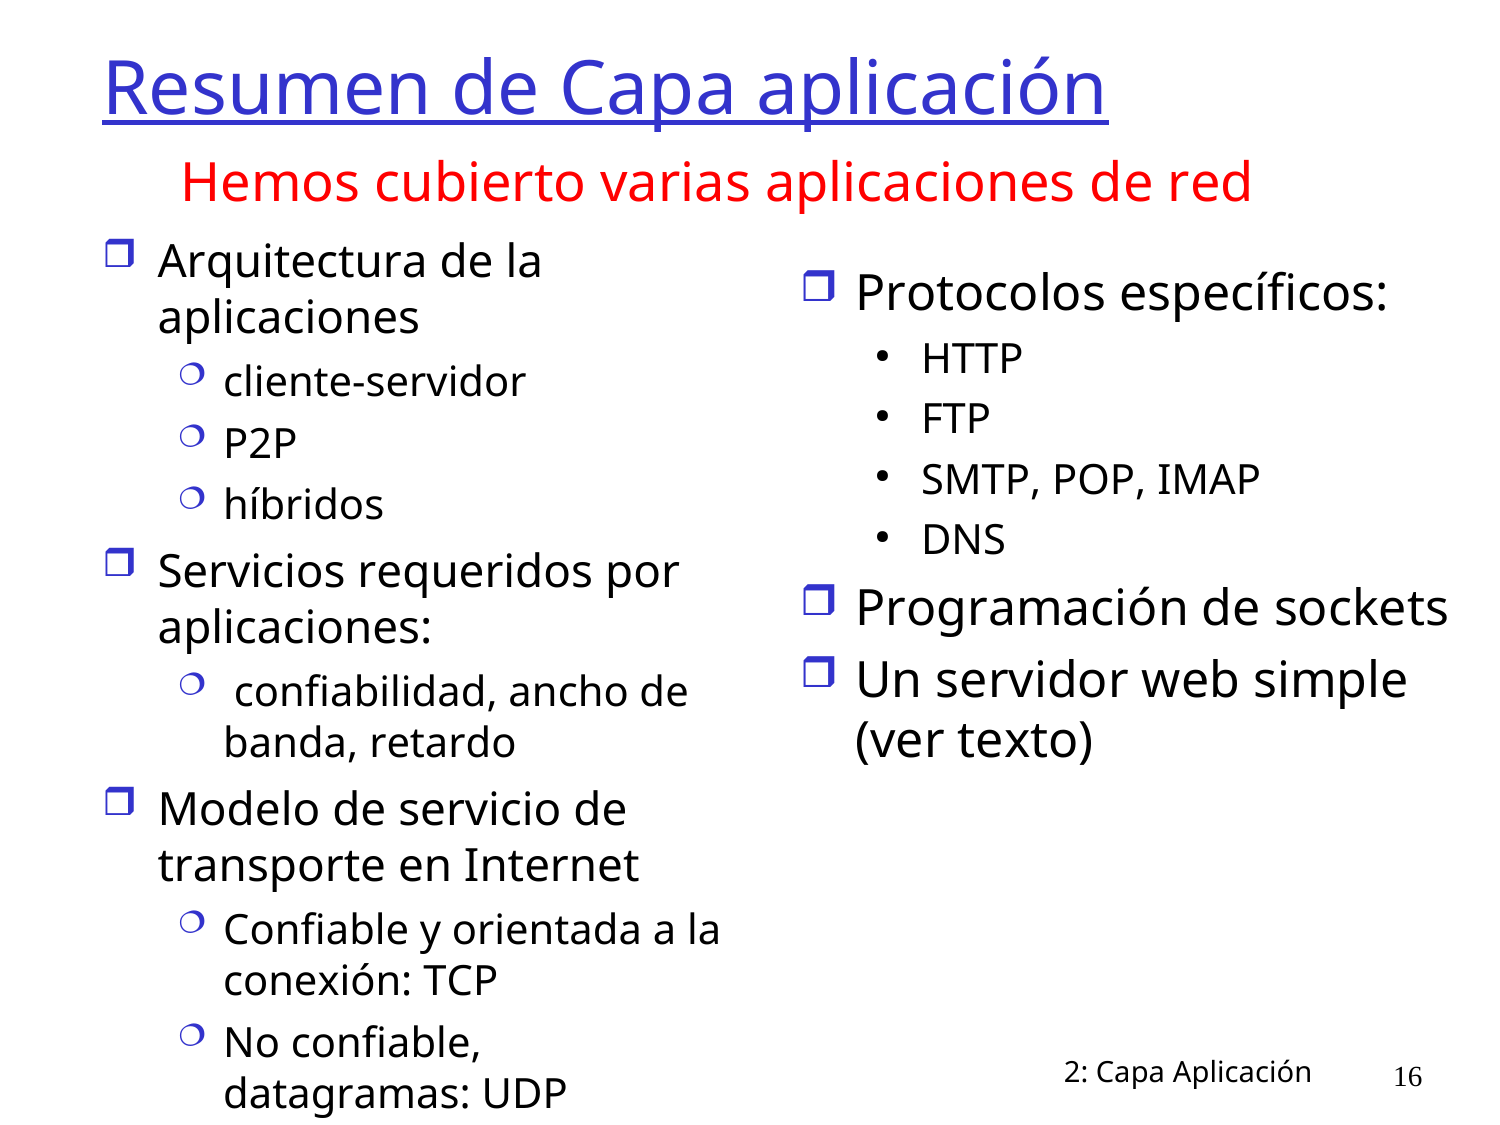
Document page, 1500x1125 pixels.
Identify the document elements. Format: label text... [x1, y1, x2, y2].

list Hemos cubierto varias aplicaciones de red [165, 140, 1367, 253]
title Resumen de Capa aplicación [87, 15, 1426, 158]
text_box Protocolos específicos: HTTP FTP SMTP, POP, IMAP DNS Programación de sockets Un servidor web simple (ver texto) [785, 259, 1467, 776]
list Arquitectura de la aplicaciones cliente-servidor P2P híbridos Servicios requeridos por aplicaciones: confiabilidad, ancho de banda, retardo Modelo de servicio de transporte en Internet Confiable y orientada a la conexión: TCP No confiable, datagramas: UDP [87, 224, 741, 1066]
